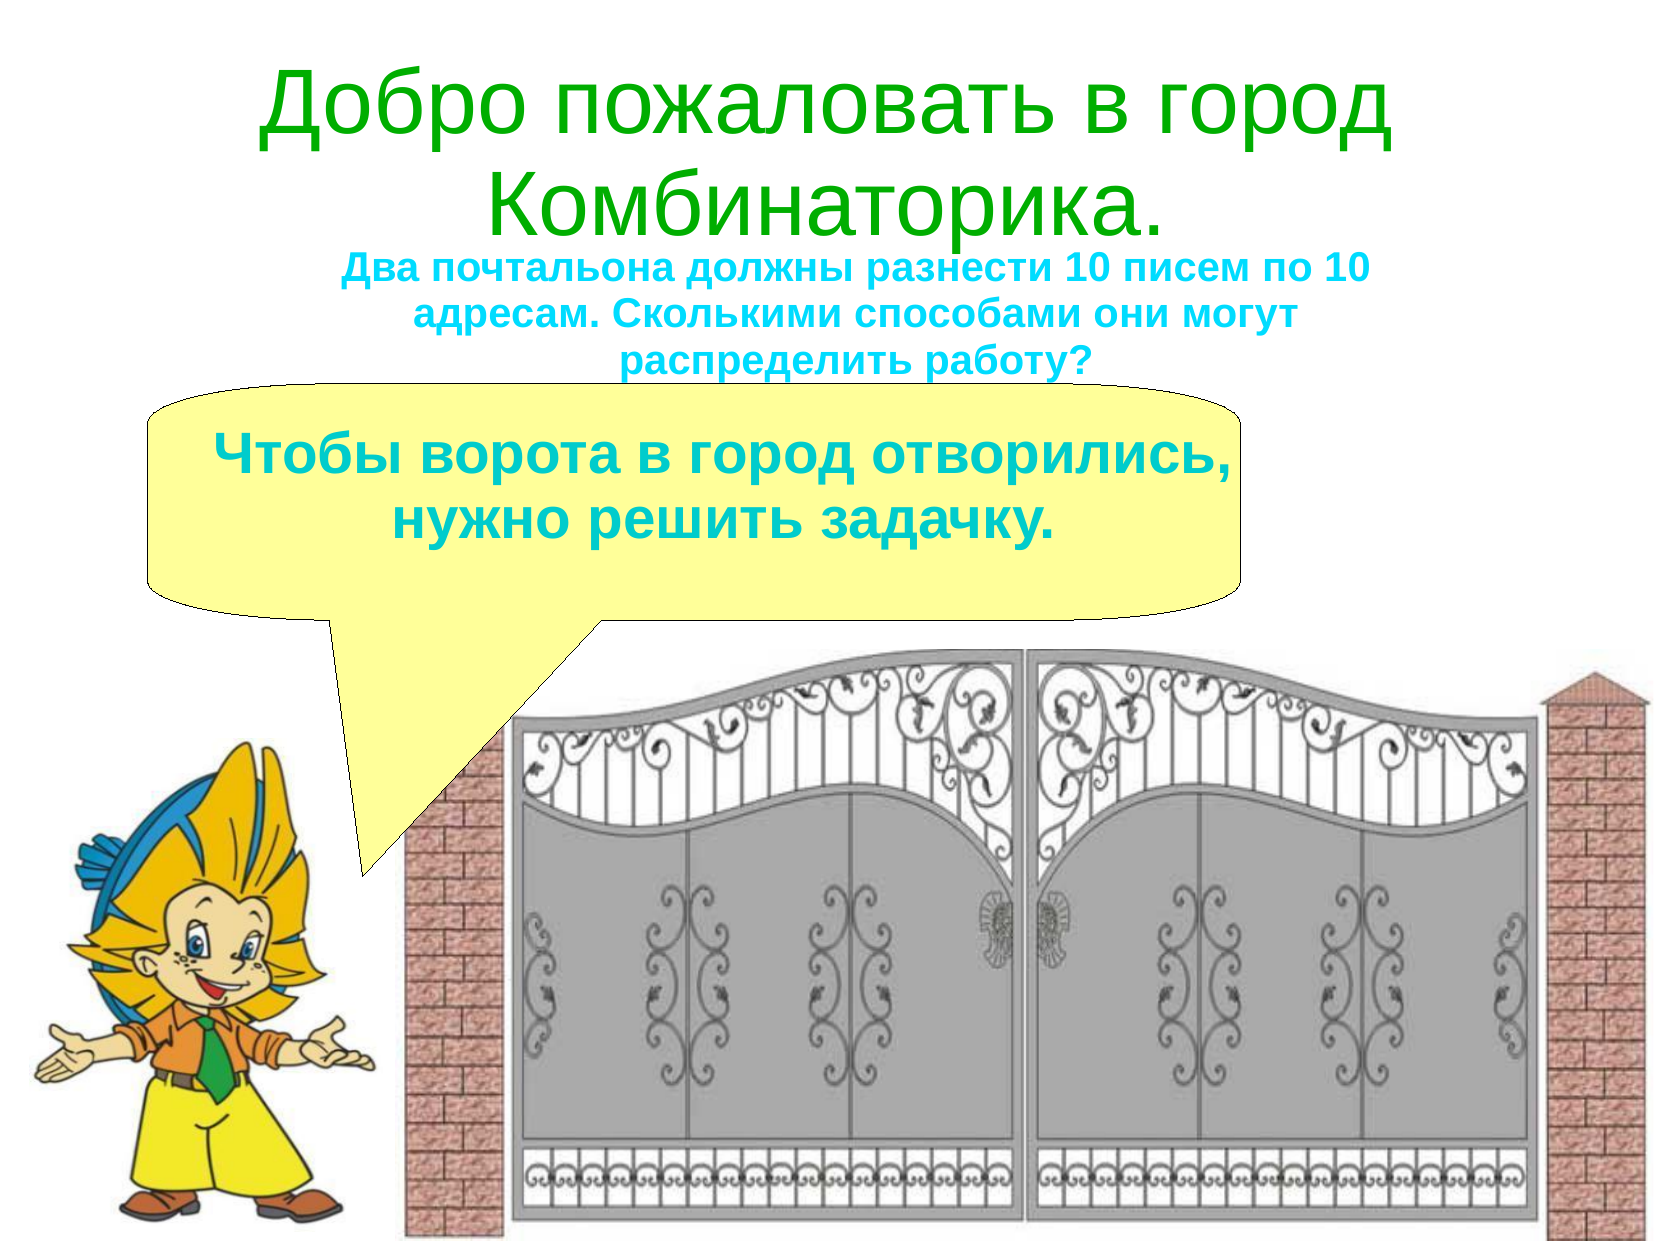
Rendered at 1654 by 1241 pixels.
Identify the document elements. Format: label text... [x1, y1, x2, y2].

picture [29, 738, 384, 1232]
text_box Чтобы ворота в город отворились, нужно решить задачку. [147, 413, 1300, 589]
picture [395, 649, 1654, 1241]
text_box Два почтальона должны разнести 10 писем по 10 адресам. Сколькими способами они могут распределить работу? [324, 236, 1388, 394]
text_box [153, 383, 1235, 413]
text_box [151, 589, 1237, 877]
title Добро пожаловать в город Комбинаторика. [82, 49, 1571, 257]
